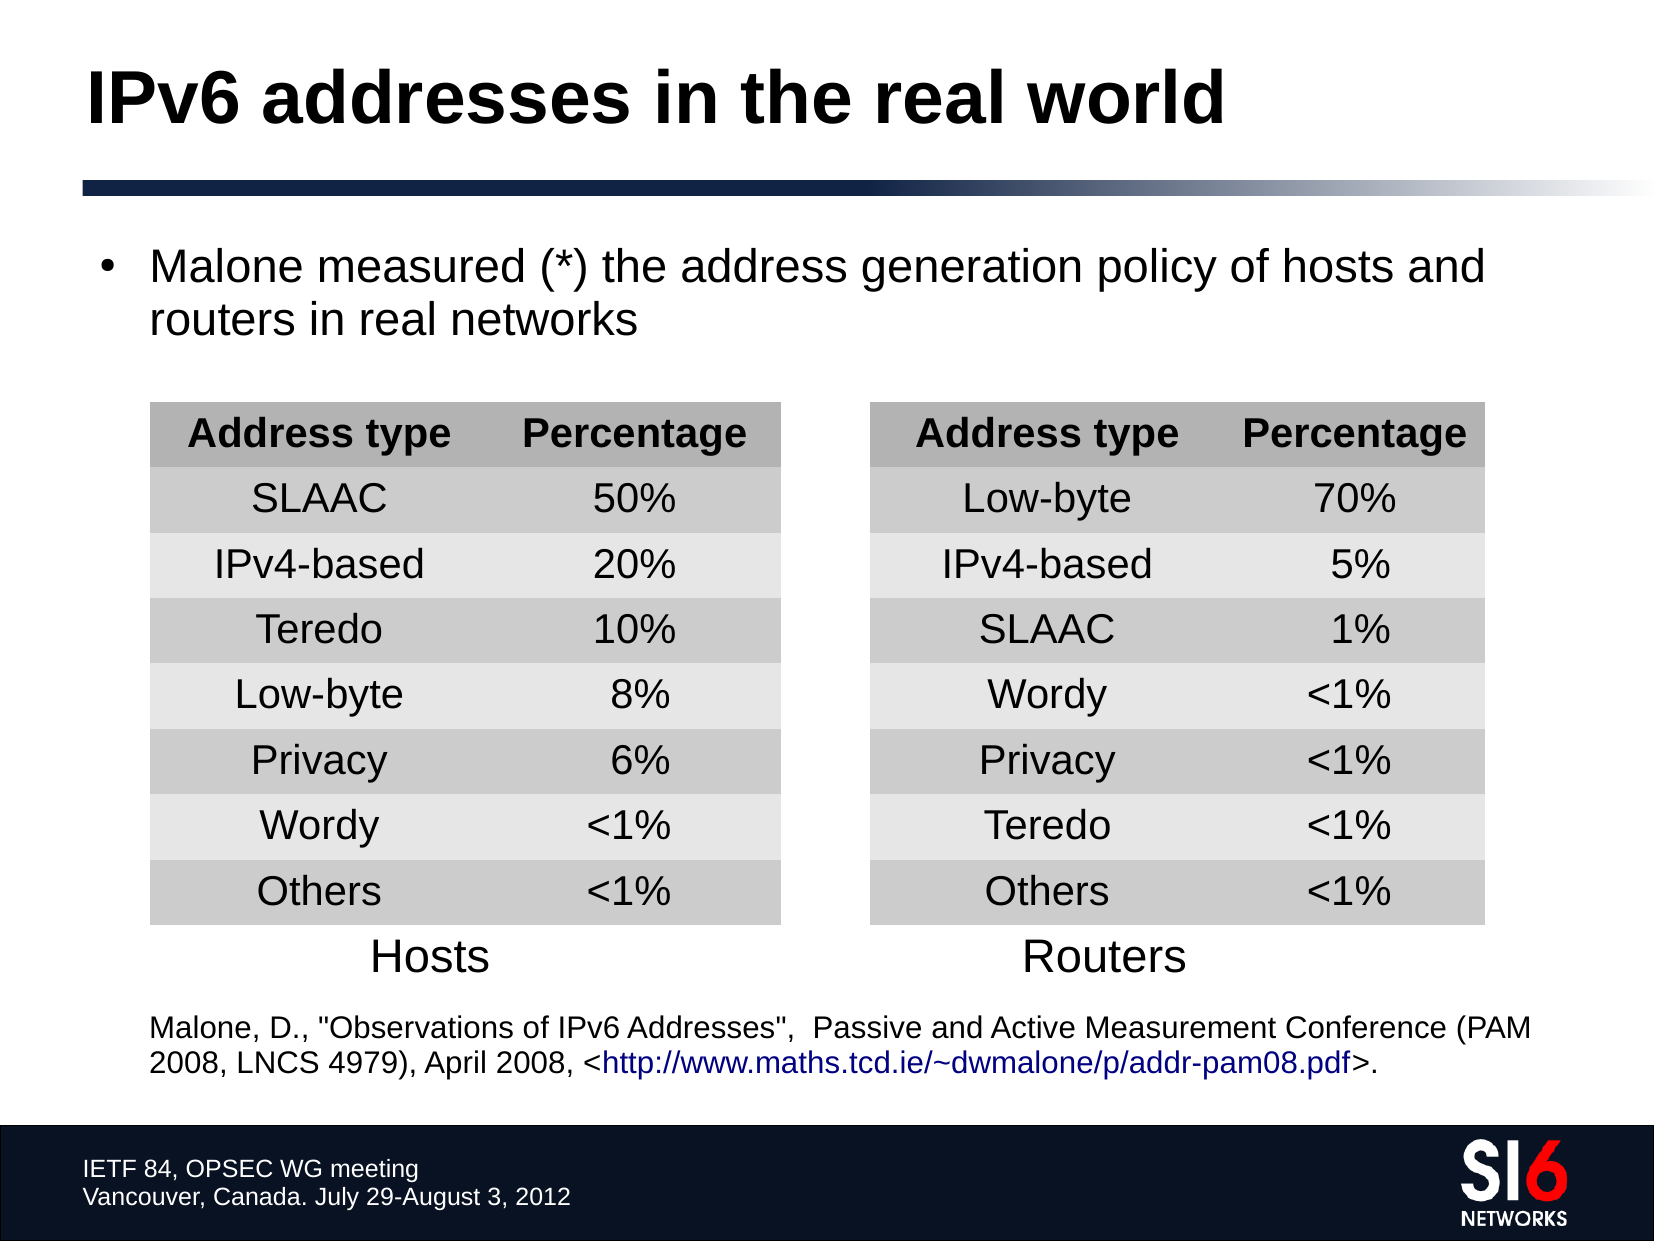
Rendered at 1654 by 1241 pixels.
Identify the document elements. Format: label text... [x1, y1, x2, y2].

table_cell Wordy [150, 794, 489, 860]
table_cell 5% [1225, 533, 1485, 598]
table_cell Teredo [150, 598, 489, 663]
table_cell <1% [1225, 663, 1485, 729]
title IPv6 addresses in the real world [86, 30, 1576, 166]
table_cell Low-byte [870, 467, 1225, 533]
table_cell 50% [489, 467, 781, 533]
table_cell <1% [489, 794, 781, 860]
table_header Address type [870, 402, 1225, 467]
table_cell Privacy [870, 729, 1225, 794]
table_cell SLAAC [870, 598, 1225, 663]
list Hosts Routers Malone, D., "Observations of IPv6 Addresses", Passive and Active Measurement Conference (PAM 2008, LNCS 4979), April 2008, <http://www.maths.tcd.ie/~dwmalone/p/addr-pam08.pdf>. [82, 930, 1571, 1081]
table_cell Wordy [870, 663, 1225, 729]
table_cell <1% [489, 860, 781, 925]
table_cell Others [150, 860, 489, 925]
table_cell Teredo [870, 794, 1225, 860]
table_header Percentage [489, 402, 781, 467]
table_header Percentage [1225, 402, 1485, 467]
table_cell IPv4-based [150, 533, 489, 598]
table_cell <1% [1225, 729, 1485, 794]
table_header Address type [150, 402, 489, 467]
table_cell Others [870, 860, 1225, 925]
table_cell 10% [489, 598, 781, 663]
picture [1461, 1139, 1567, 1226]
table_cell 6% [489, 729, 781, 794]
table_cell Low-byte [150, 663, 489, 729]
table_cell 8% [489, 663, 781, 729]
table_cell <1% [1225, 860, 1485, 925]
table_cell IPv4-based [870, 533, 1225, 598]
list Malone measured (*) the address generation policy of hosts and routers in real networks [82, 240, 1571, 346]
table_cell Privacy [150, 729, 489, 794]
table_cell SLAAC [150, 467, 489, 533]
table_cell 1% [1225, 598, 1485, 663]
table_cell 20% [489, 533, 781, 598]
table_cell 70% [1225, 467, 1485, 533]
table_cell <1% [1225, 794, 1485, 860]
